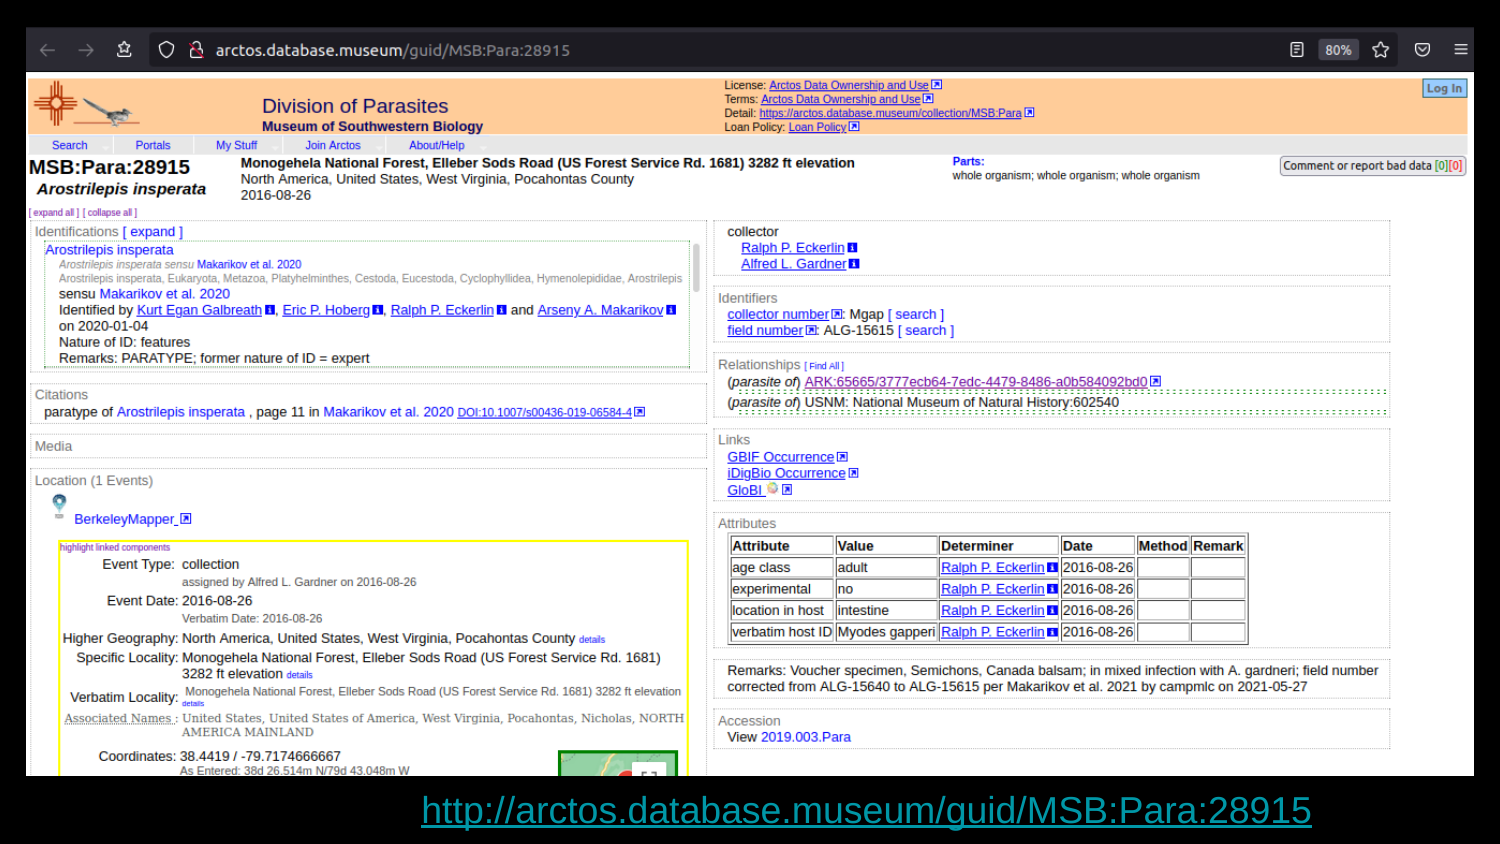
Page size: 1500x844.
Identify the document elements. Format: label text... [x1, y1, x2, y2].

picture [26, 27, 1474, 776]
text_box According to Arctos @ http://arctos.database.museum/guid/MSB:Para:28915 [24, 770, 1399, 824]
